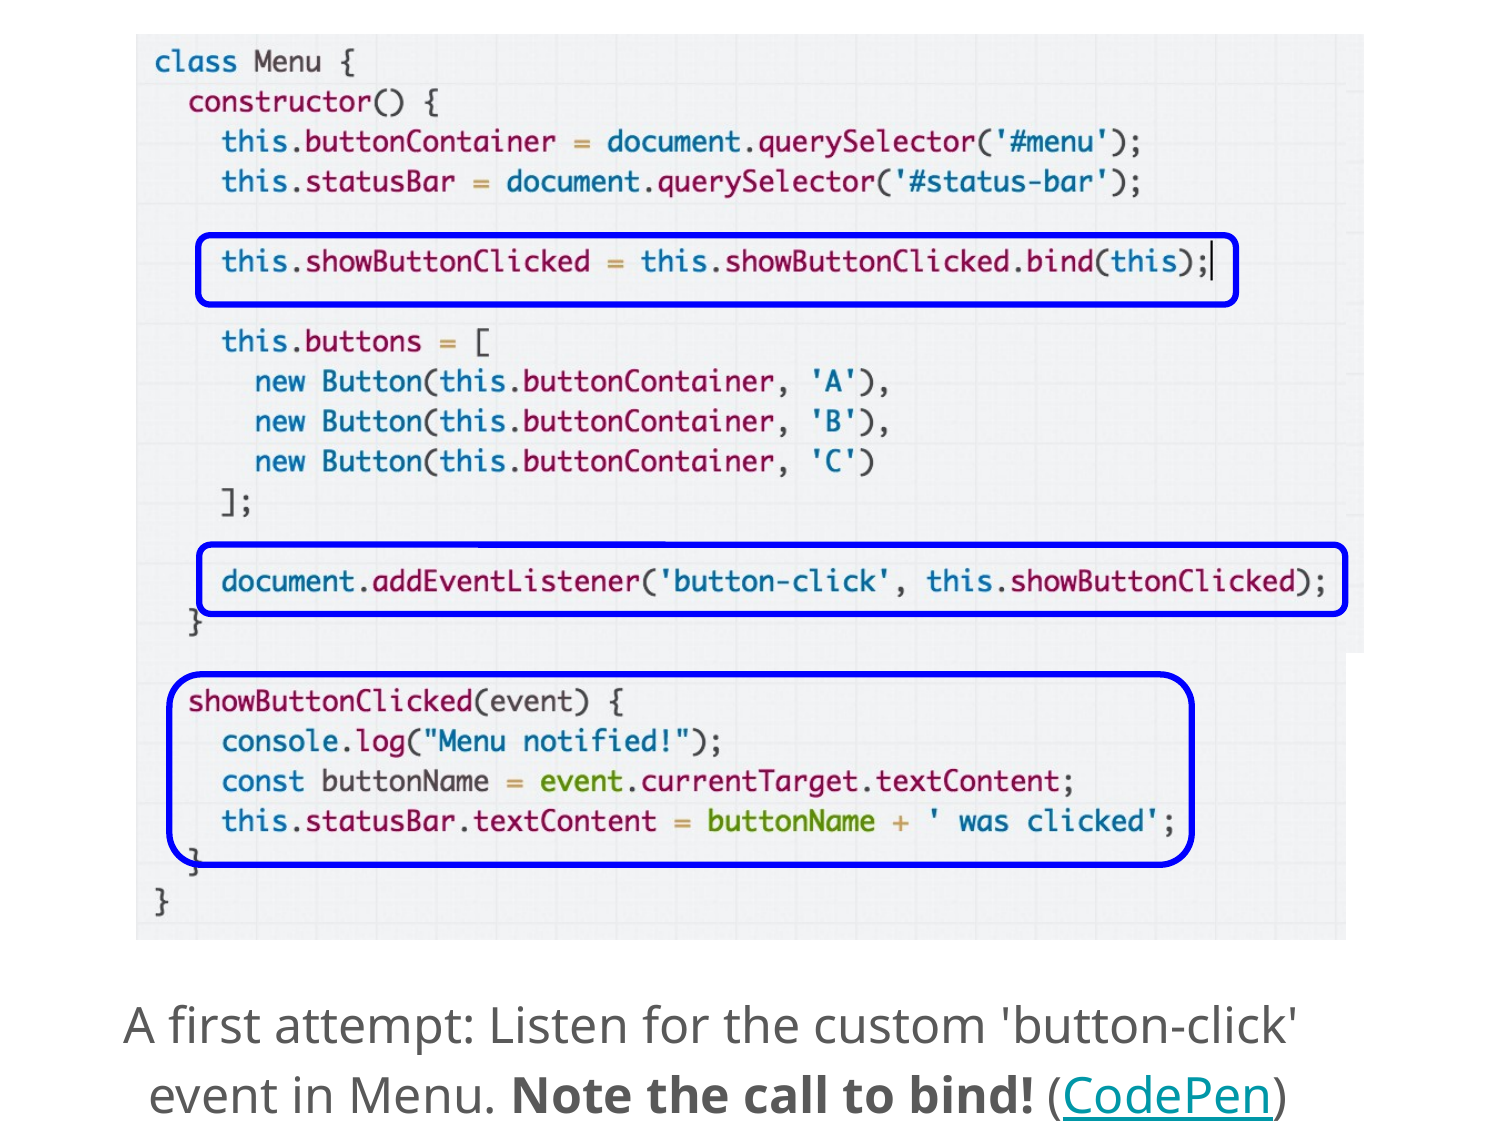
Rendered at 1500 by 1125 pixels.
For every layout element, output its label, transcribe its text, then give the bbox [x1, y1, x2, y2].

list A first attempt: Listen for the custom 'button-click' event in Menu. Note the call to bind! (CodePen) [17, 969, 1419, 1088]
picture [136, 34, 1364, 940]
